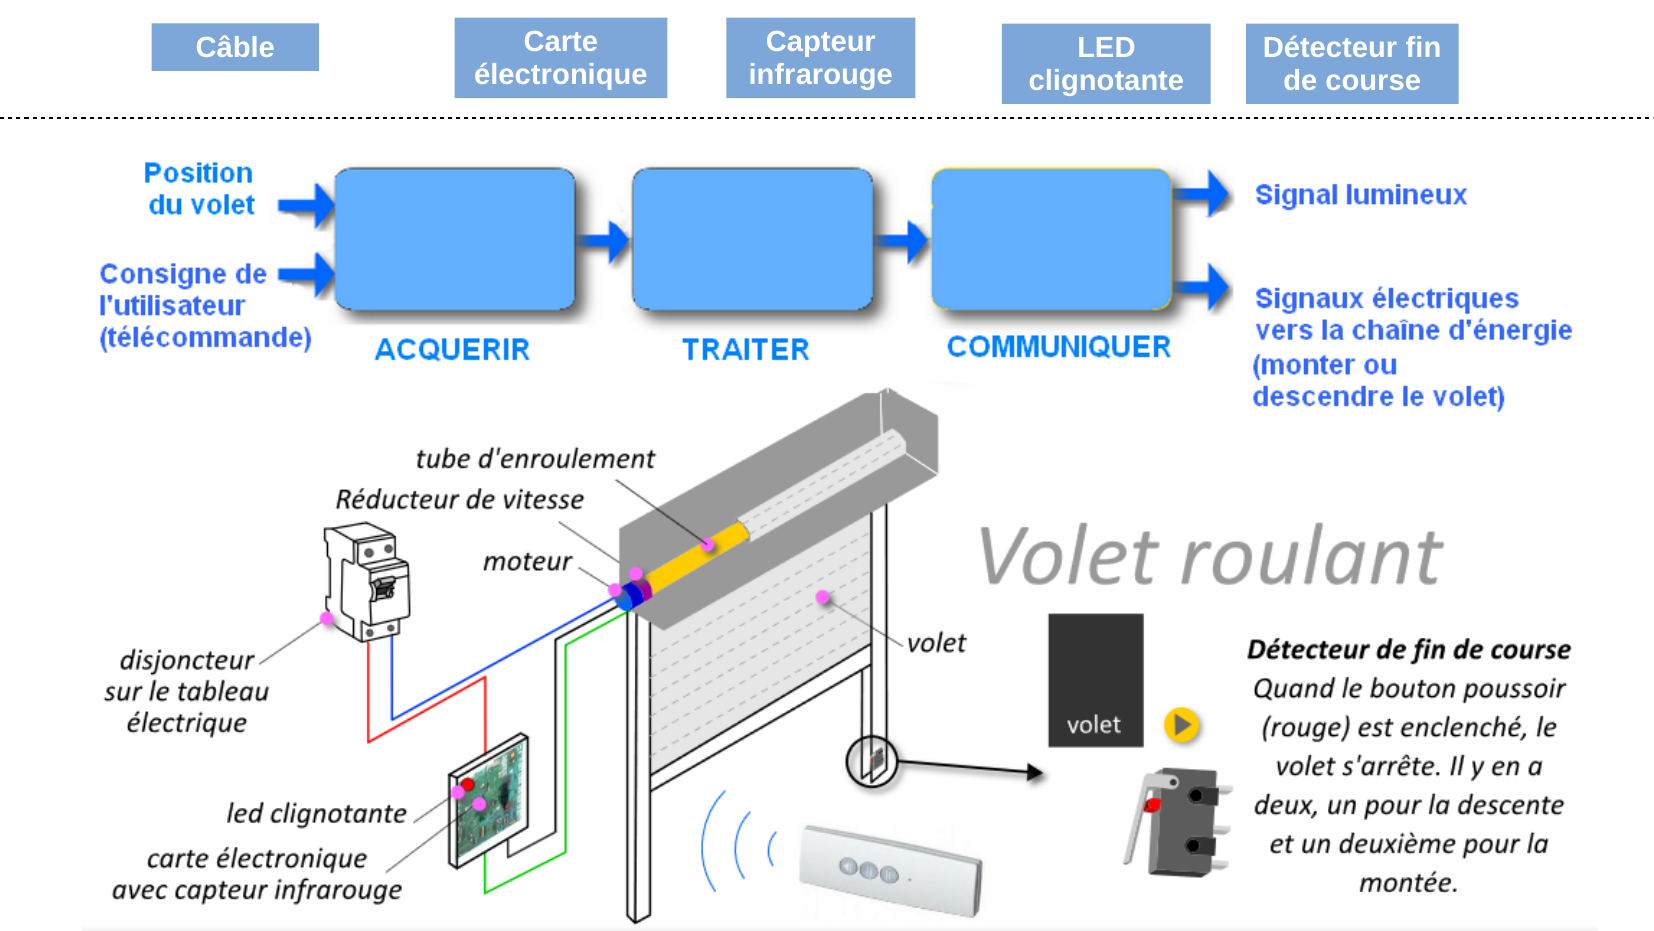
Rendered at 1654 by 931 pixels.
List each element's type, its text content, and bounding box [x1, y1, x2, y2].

text_box Capteur infrarouge [726, 17, 916, 99]
text_box Carte électronique [454, 17, 668, 99]
text_box LED clignotante [1001, 23, 1211, 104]
picture [82, 118, 1598, 931]
text_box Câble [151, 23, 319, 71]
text_box Détecteur fin de course [1246, 23, 1459, 104]
